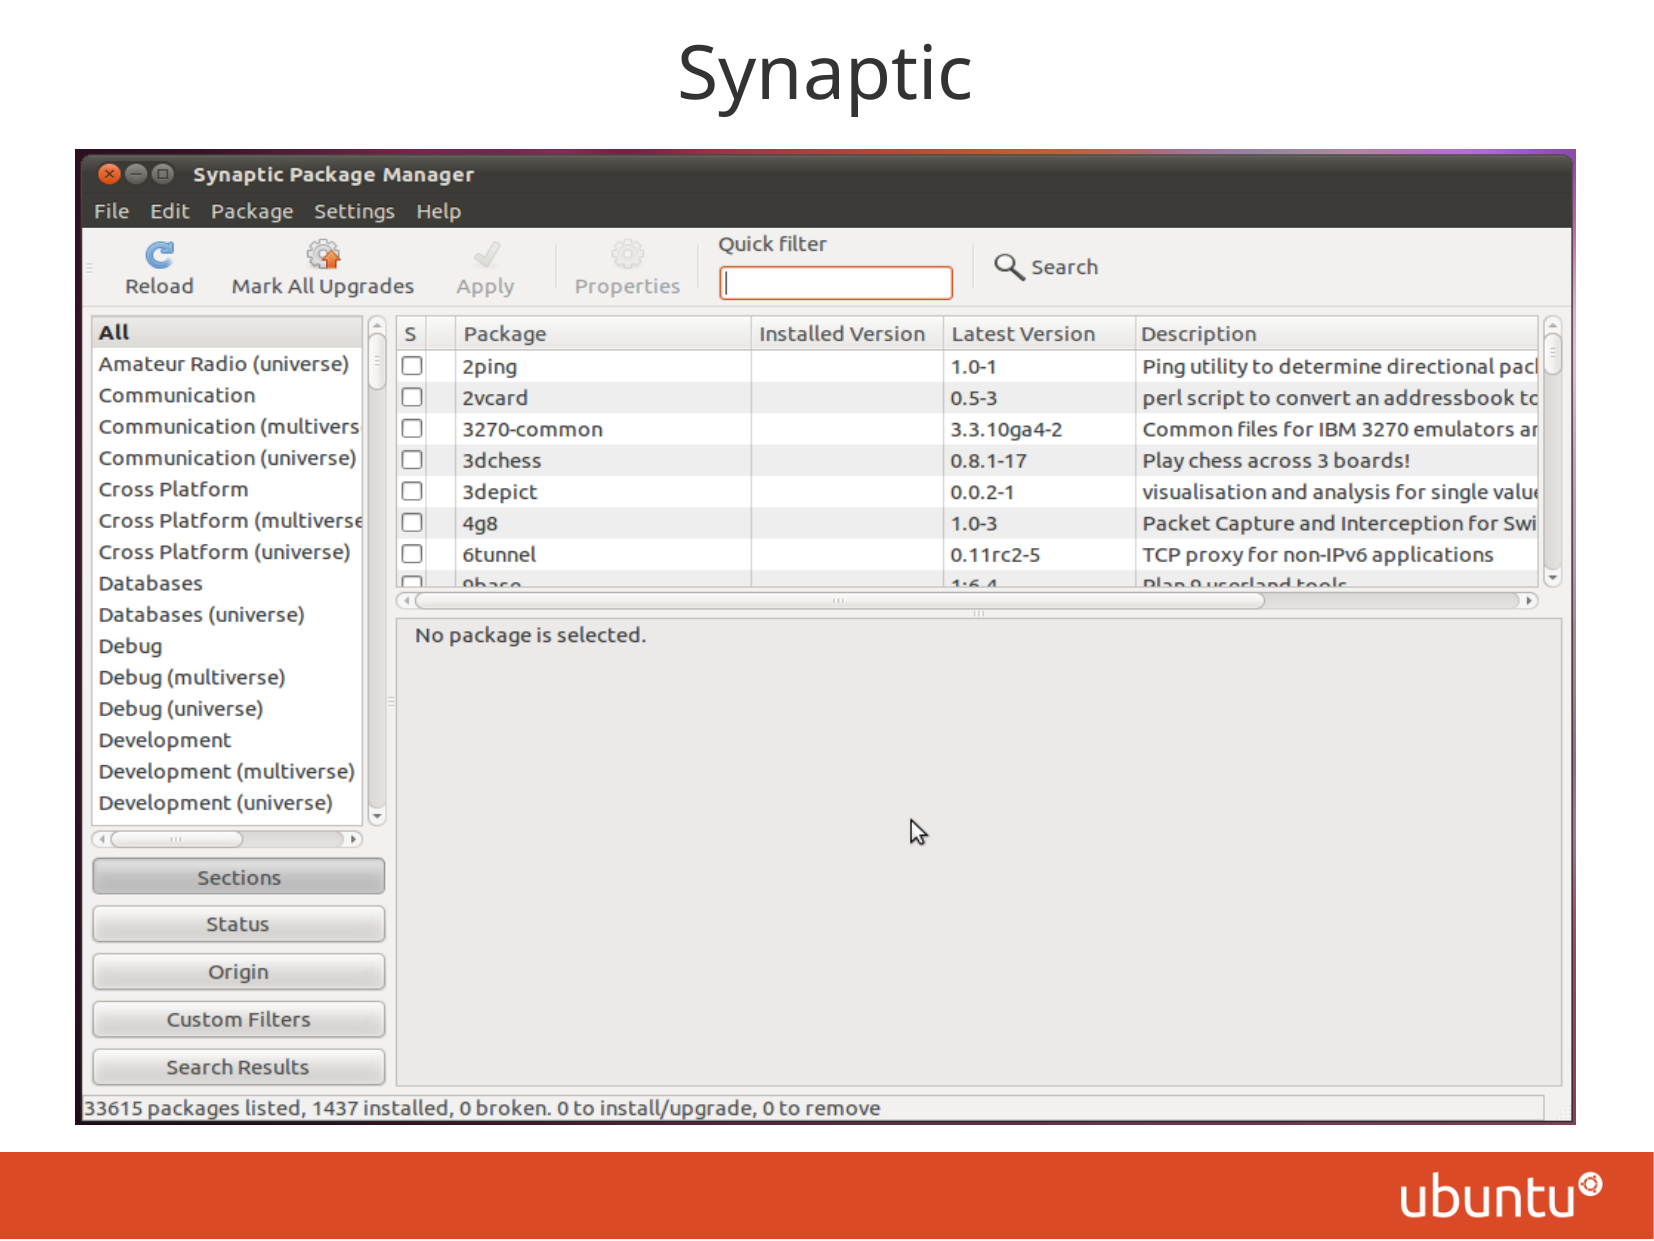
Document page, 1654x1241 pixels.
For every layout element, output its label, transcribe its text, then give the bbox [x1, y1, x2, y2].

picture [0, 1152, 1654, 1239]
picture [75, 151, 1576, 1126]
title Synaptic [75, 0, 1577, 151]
